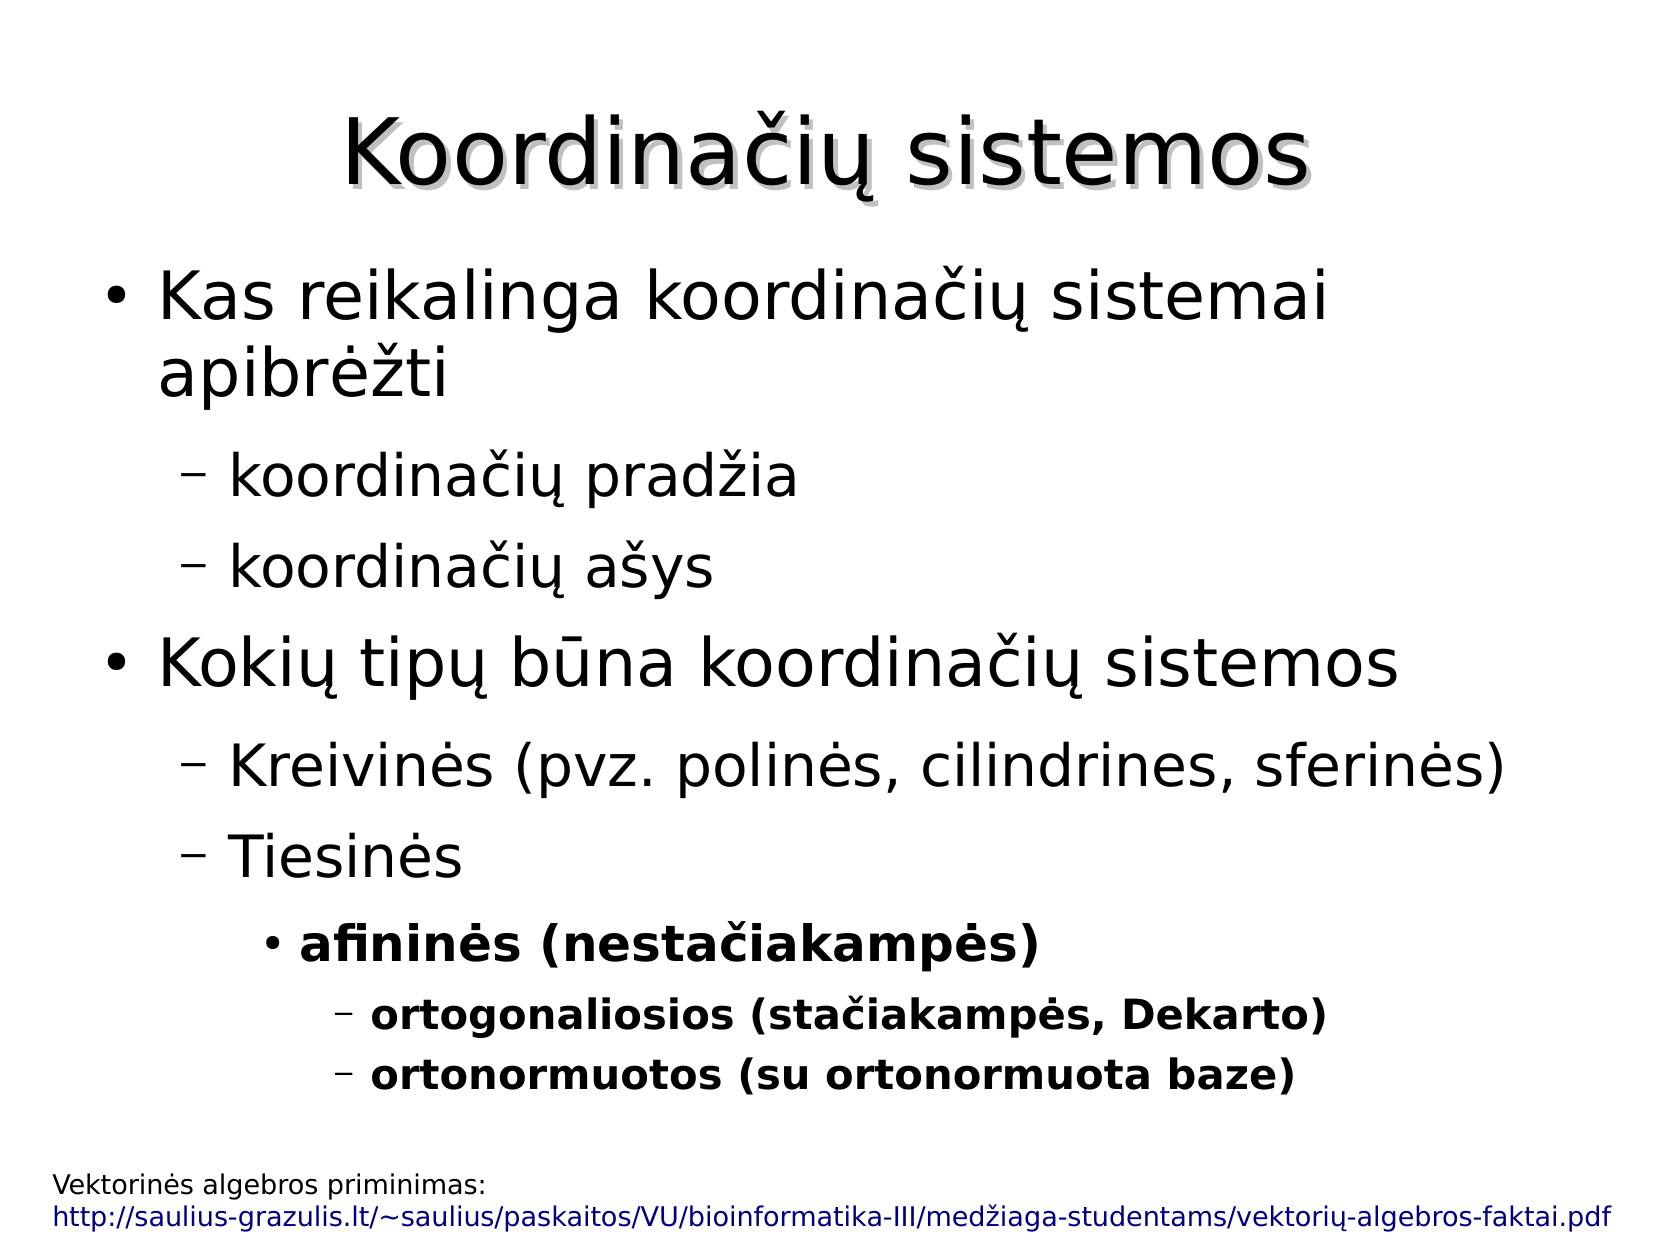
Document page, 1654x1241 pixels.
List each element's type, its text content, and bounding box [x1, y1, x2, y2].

title Koordinačių sistemos [82, 49, 1571, 257]
text_box Vektorinės algebros priminimas: http://saulius-grazulis.lt/~saulius/paskaitos/VU/bioinformatika-III/medžiaga-studentams/vektorių-algebros-faktai.pdf [37, 1162, 1654, 1240]
list Kas reikalinga koordinačių sistemai apibrėžti koordinačių pradžia koordinačių ašys Kokių tipų būna koordinačių sistemos Kreivinės (pvz. polinės, cilindrines, sferinės) Tiesinės afininės (nestačiakampės) ortogonaliosios (stačiakampės, Dekarto) ortonormuotos (su ortonormuota baze) [86, 257, 1576, 1100]
